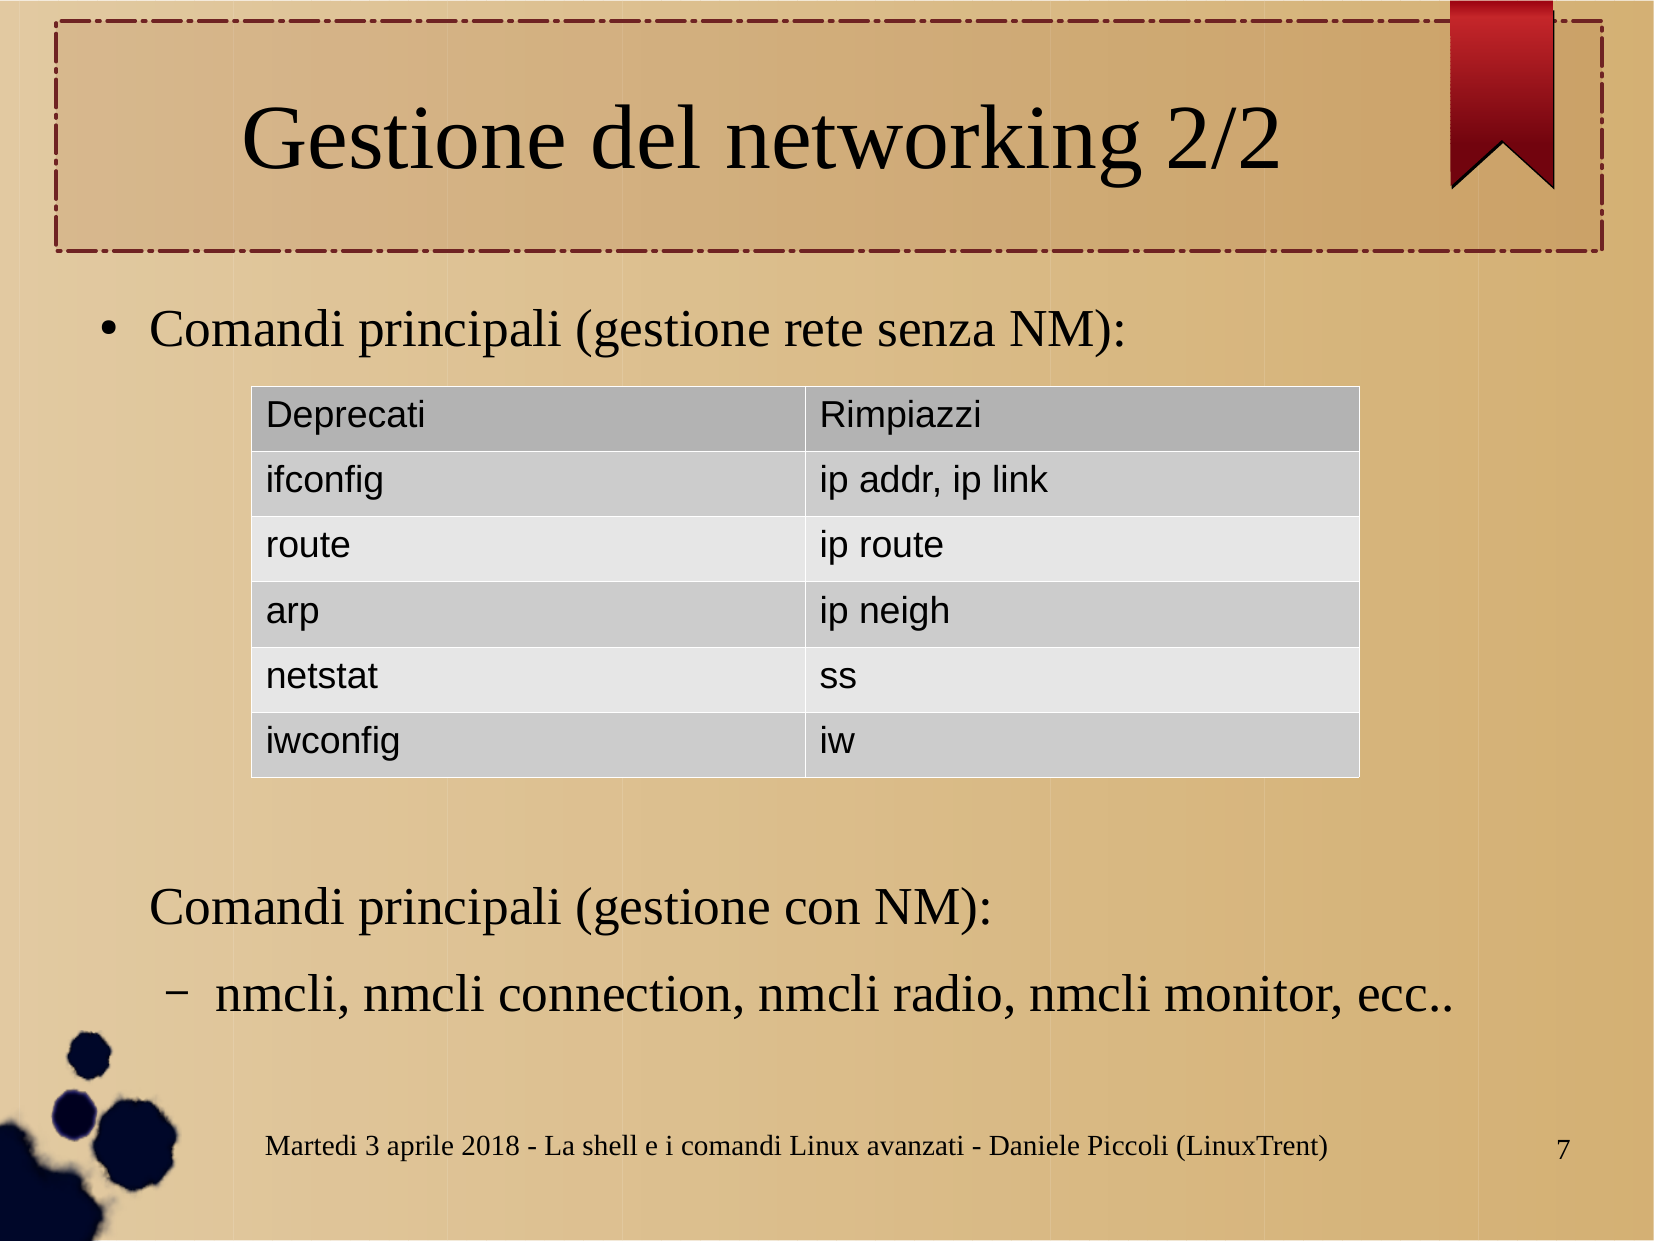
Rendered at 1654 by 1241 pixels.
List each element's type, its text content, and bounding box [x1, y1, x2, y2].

table_header Rimpiazzi [806, 387, 1359, 451]
table_cell ip neigh [806, 582, 1359, 647]
table_header Deprecati [252, 387, 805, 451]
table_cell ip route [806, 517, 1359, 581]
table_cell iw [806, 713, 1359, 777]
table_cell route [252, 517, 805, 581]
list Comandi principali (gestione rete senza NM): Comandi principali (gestione con NM): nmcli, nmcli connection, nmcli radio, nmcli monitor, ecc.. [82, 299, 1571, 1028]
table_cell ip addr, ip link [806, 452, 1359, 516]
table_cell ss [806, 648, 1359, 712]
table_cell iwconfig [252, 713, 805, 777]
table_cell arp [252, 582, 805, 647]
title Gestione del networking 2/2 [82, 47, 1412, 229]
table_cell netstat [252, 648, 805, 712]
table_cell ifconfig [252, 452, 805, 516]
